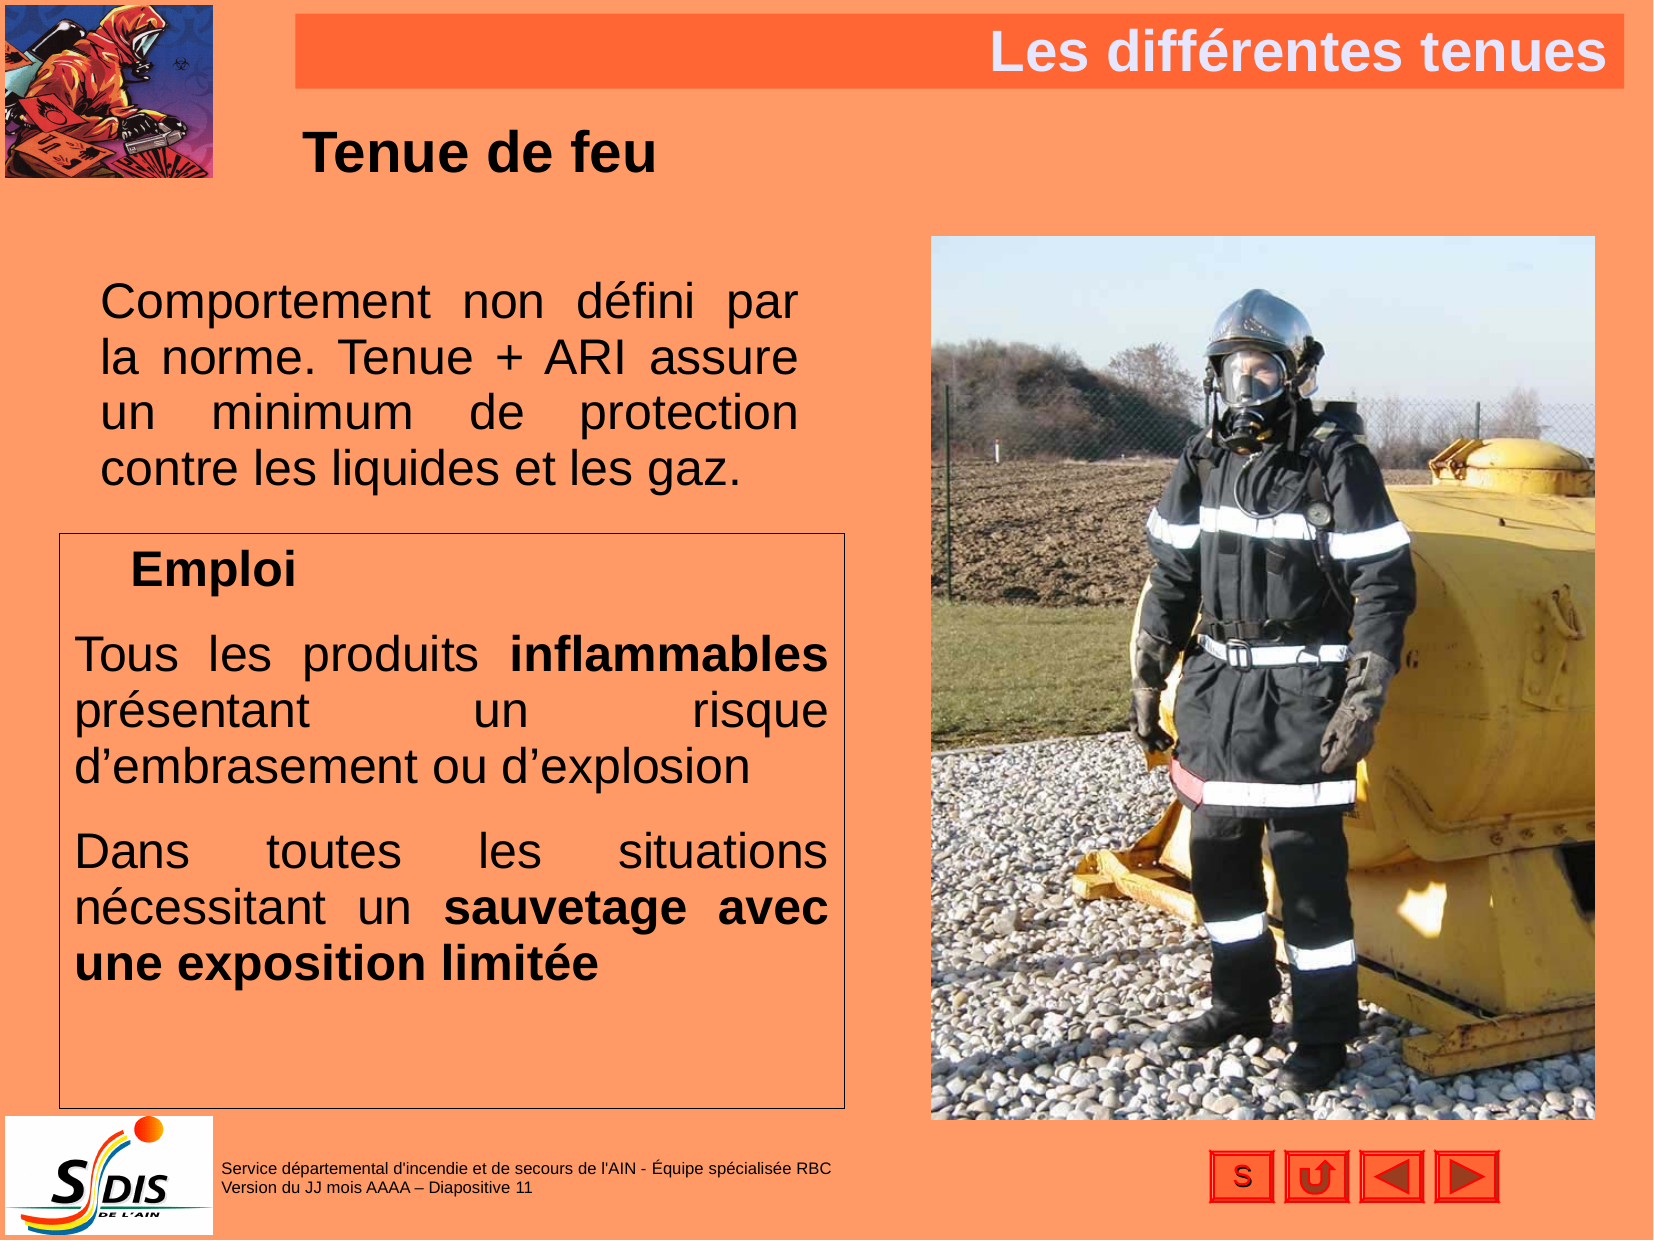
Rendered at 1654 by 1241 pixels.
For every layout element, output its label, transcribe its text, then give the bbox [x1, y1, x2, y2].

list Emploi Tous les produits inflammables présentant un risque d’embrasement ou d’explosion Dans toutes les situations nécessitant un sauvetage avec une exposition limitée [59, 533, 845, 1109]
text_box Tenue de feu [287, 112, 674, 193]
picture [5, 5, 213, 178]
picture [931, 236, 1595, 1120]
list Comportement non défini par la norme. Tenue + ARI assure un minimum de protection contre les liquides et les gaz. [29, 265, 815, 688]
text_box Les différentes tenues [295, 13, 1625, 89]
picture [5, 1116, 213, 1235]
